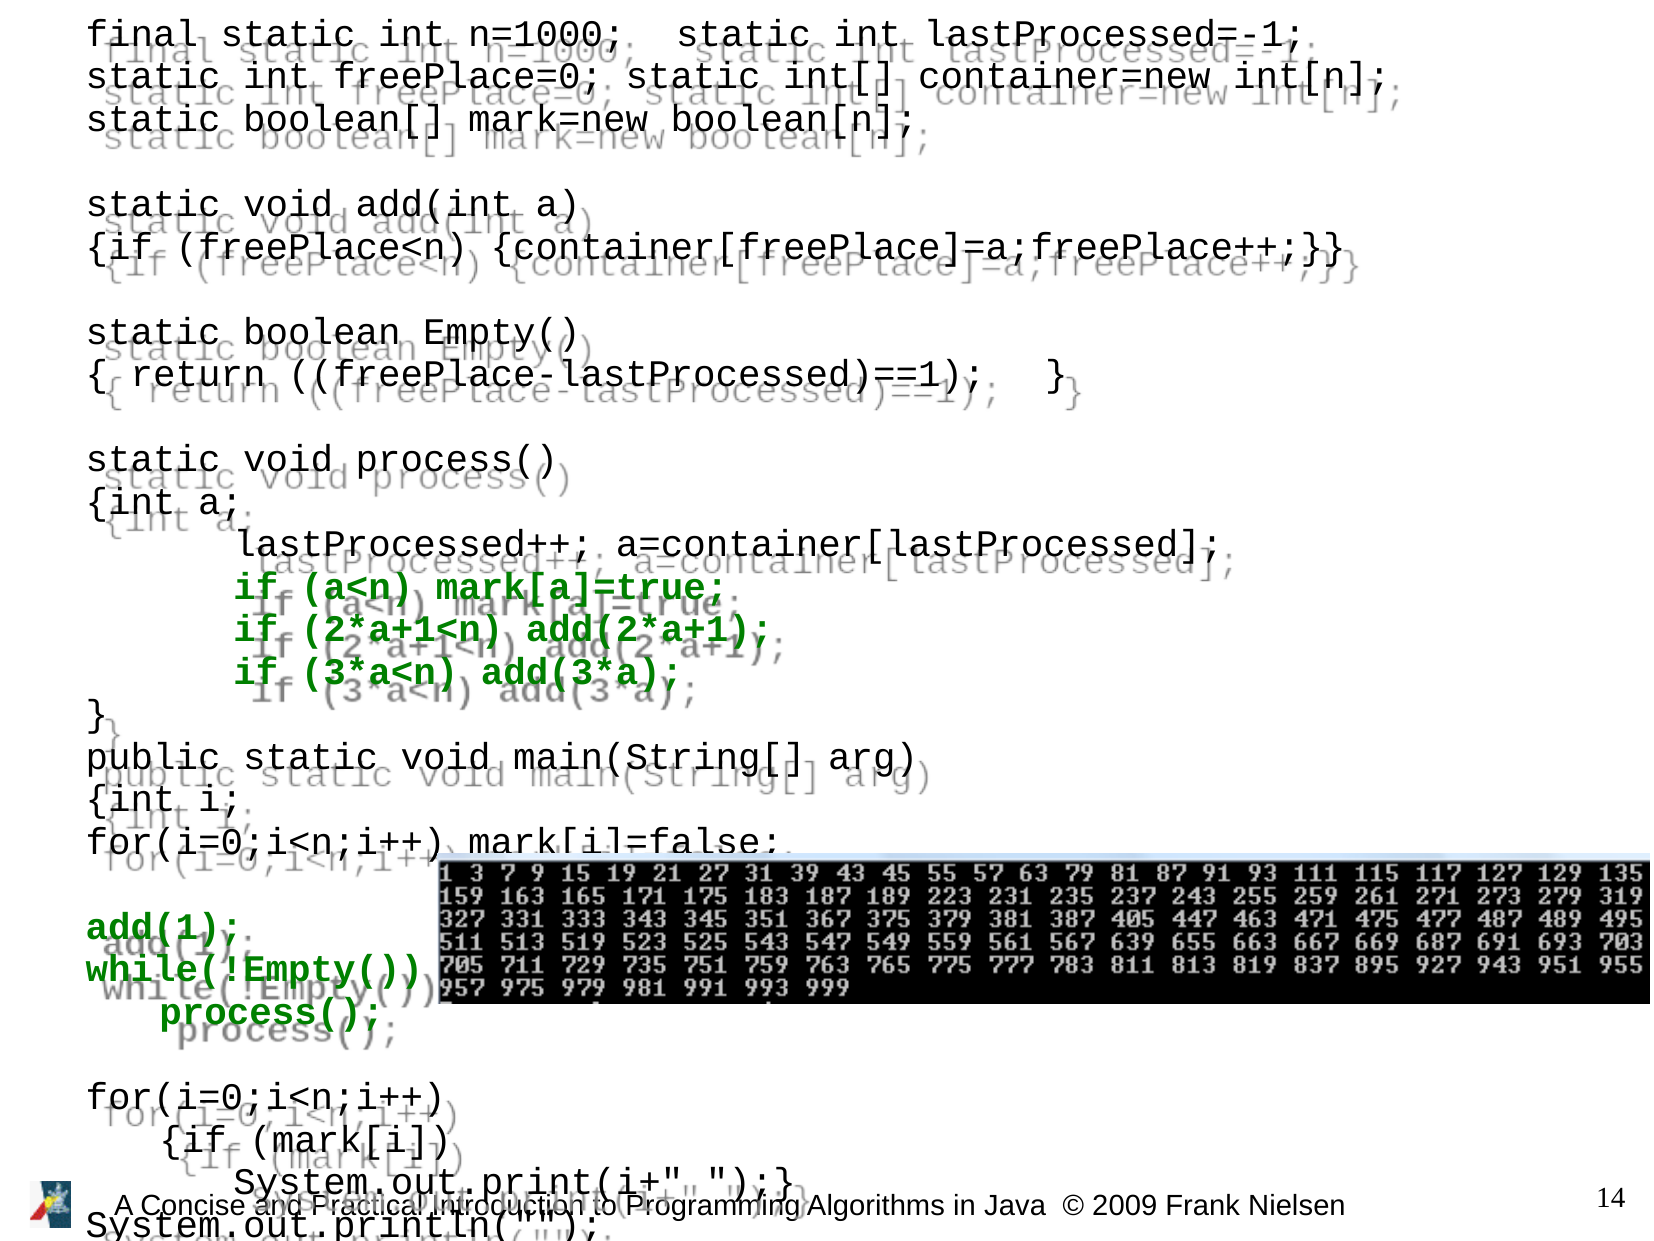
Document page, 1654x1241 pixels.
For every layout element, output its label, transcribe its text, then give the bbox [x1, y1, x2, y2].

text_box final static int n=1000; static int lastProcessed=-1; static int freePlace=0; static int[] container=new int[n]; static boolean[] mark=new boolean[n]; static void add(int a) {if (freePlace<n) {container[freePlace]=a;freePlace++;}} static boolean Empty() { return ((freePlace-lastProcessed)==1); } static void process() {int a; lastProcessed++; a=container[lastProcessed]; if (a<n) mark[a]=true; if (2*a+1<n) add(2*a+1); if (3*a<n) add(3*a); } public static void main(String[] arg) {int i; for(i=0;i<n;i++) mark[i]=false; add(1); while(!Empty()) process(); for(i=0;i<n;i++) {if (mark[i]) System.out.print(i+" ");} System.out.println(""); } [70, 7, 1636, 1234]
picture [437, 853, 1650, 1004]
picture [29, 1181, 70, 1228]
